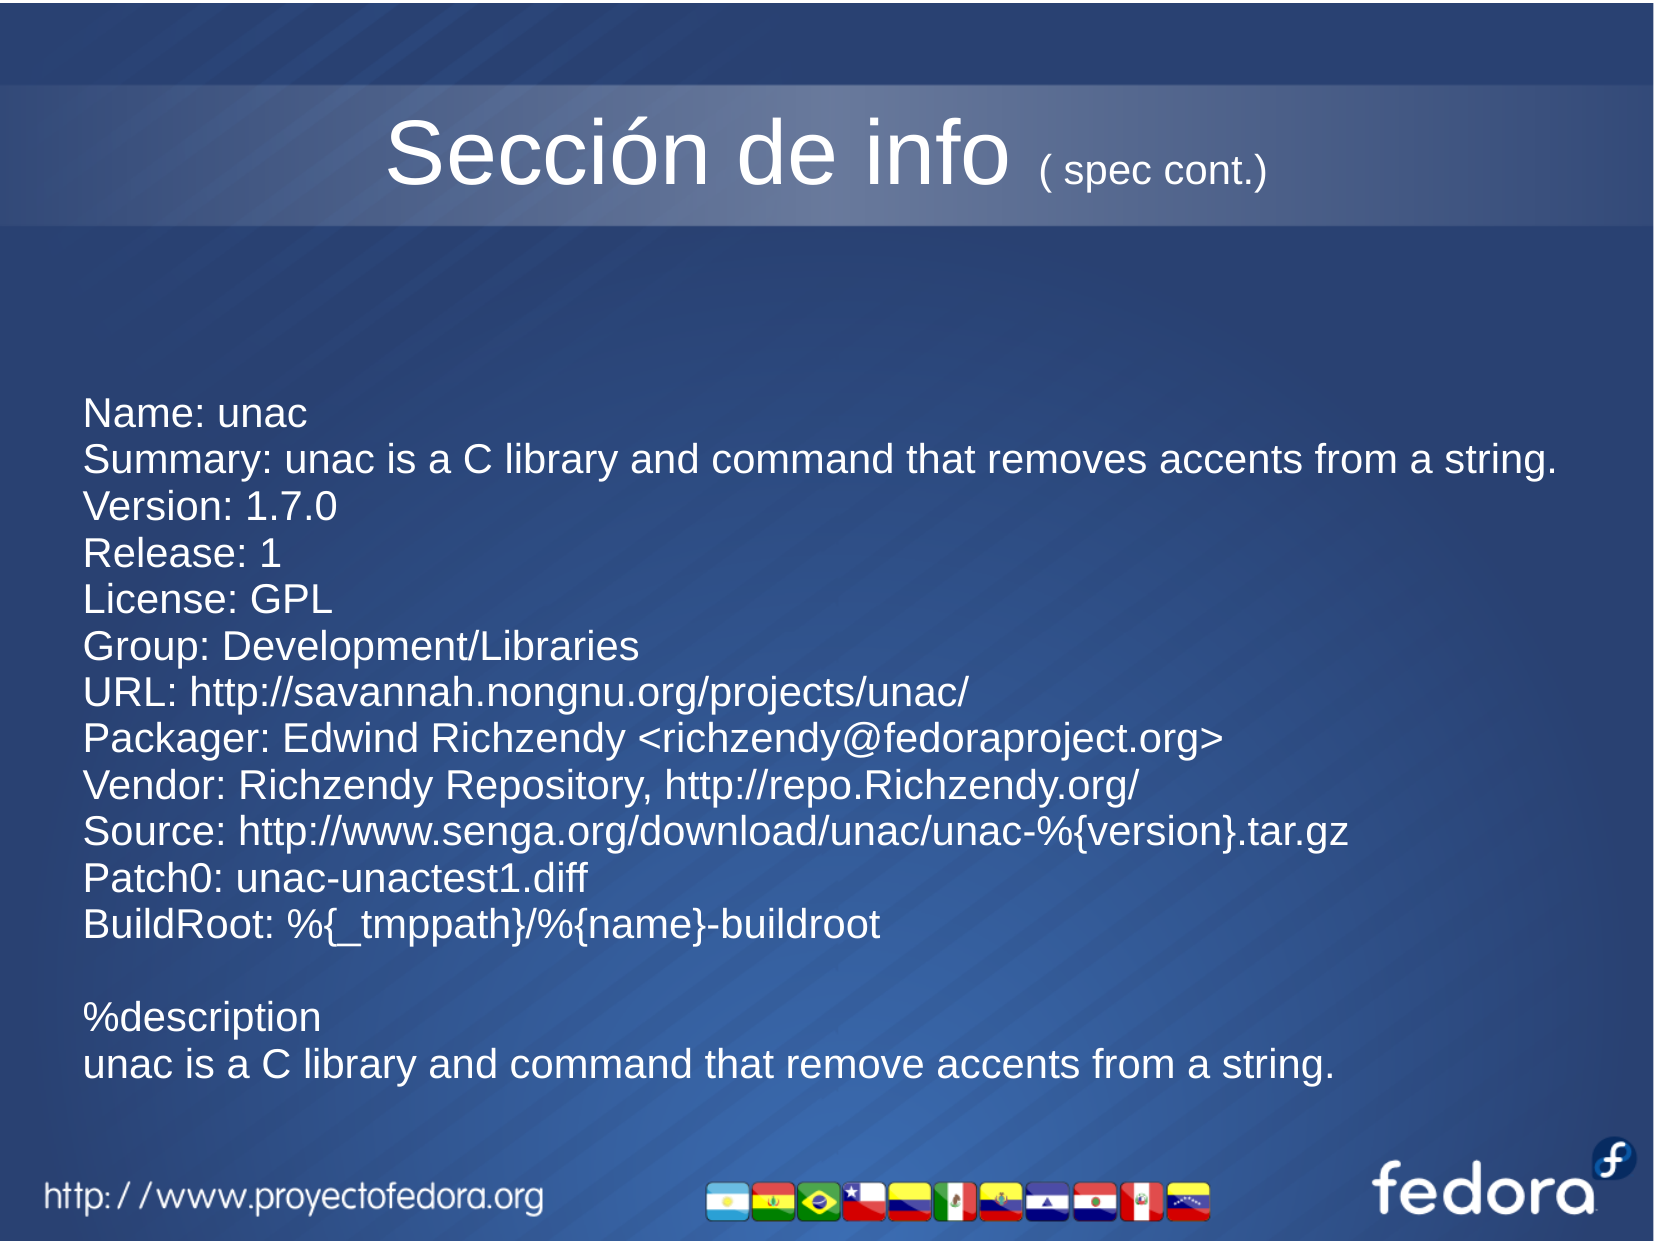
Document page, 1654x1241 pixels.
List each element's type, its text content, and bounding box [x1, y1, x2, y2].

subtitle Name: unac Summary: unac is a C library and command that removes accents from a string. Version: 1.7.0 Release: 1 License: GPL Group: Development/Libraries URL: http://savannah.nongnu.org/projects/unac/ Packager: Edwind Richzendy <richzendy@fedoraproject.org> Vendor: Richzendy Repository, http://repo.Richzendy.org/ Source: http://www.senga.org/download/unac/unac-%{version}.tar.gz Patch0: unac-unactest1.diff BuildRoot: %{_tmppath}/%{name}-buildroot %description unac is a C library and command that remove accents from a string. [82, 236, 1571, 1102]
title Sección de info ( spec cont.) [82, 56, 1571, 236]
picture [0, 3, 1654, 1241]
